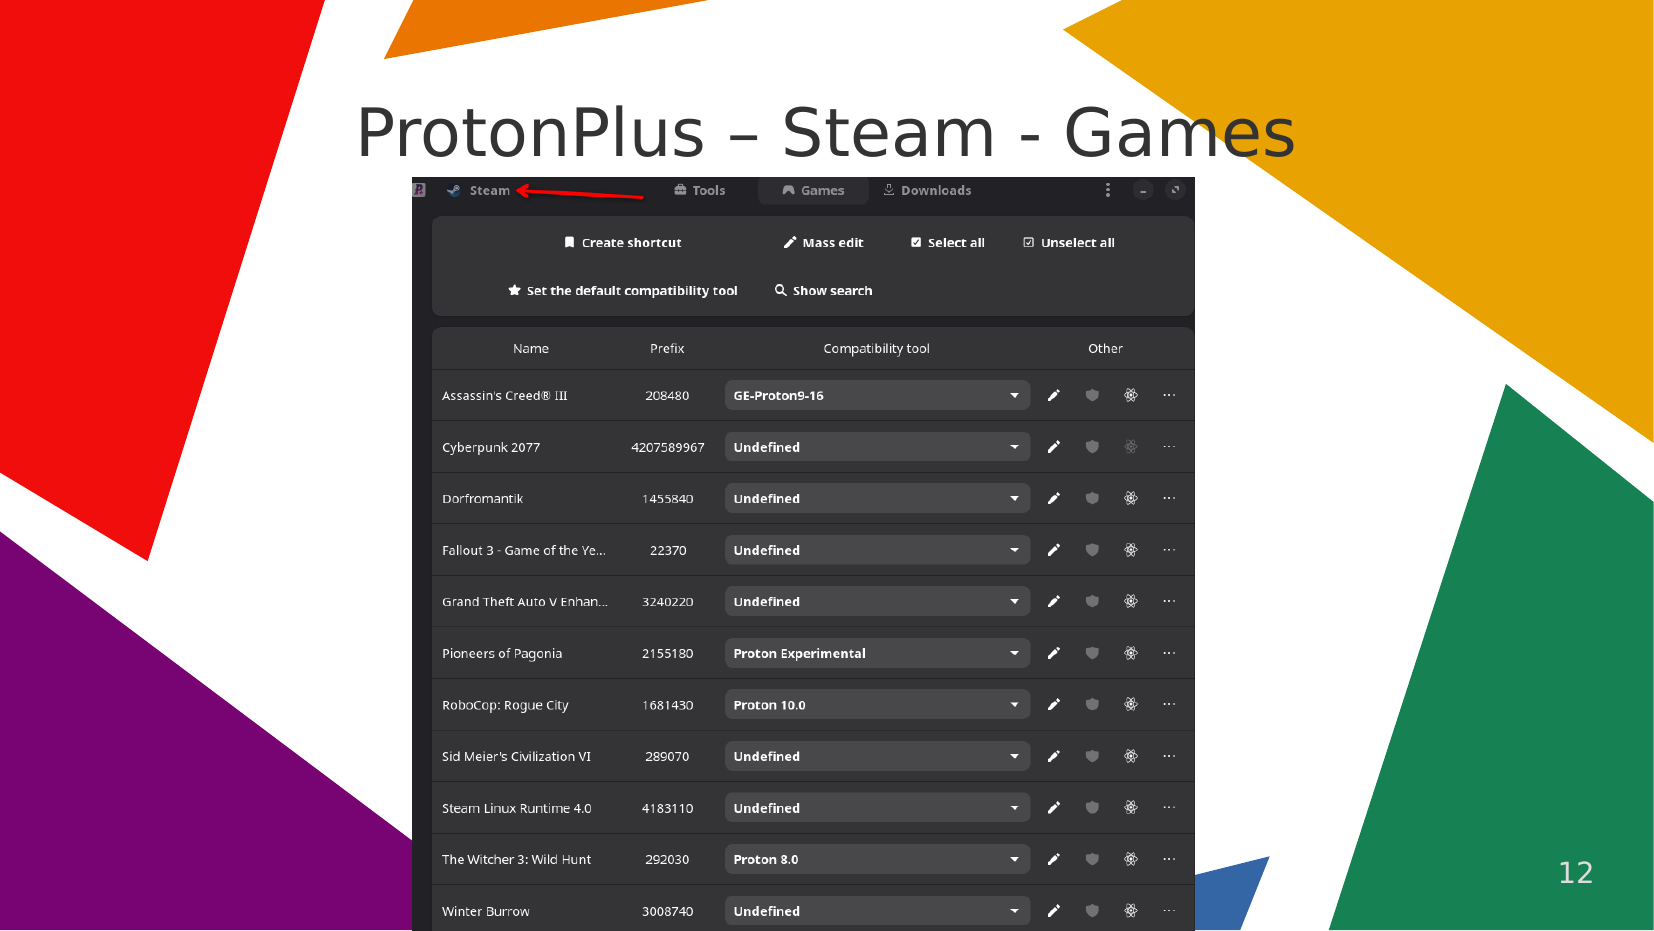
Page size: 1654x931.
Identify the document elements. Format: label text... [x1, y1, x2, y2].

title ProtonPlus – Steam - Games [295, 59, 1359, 207]
picture [412, 177, 1195, 931]
